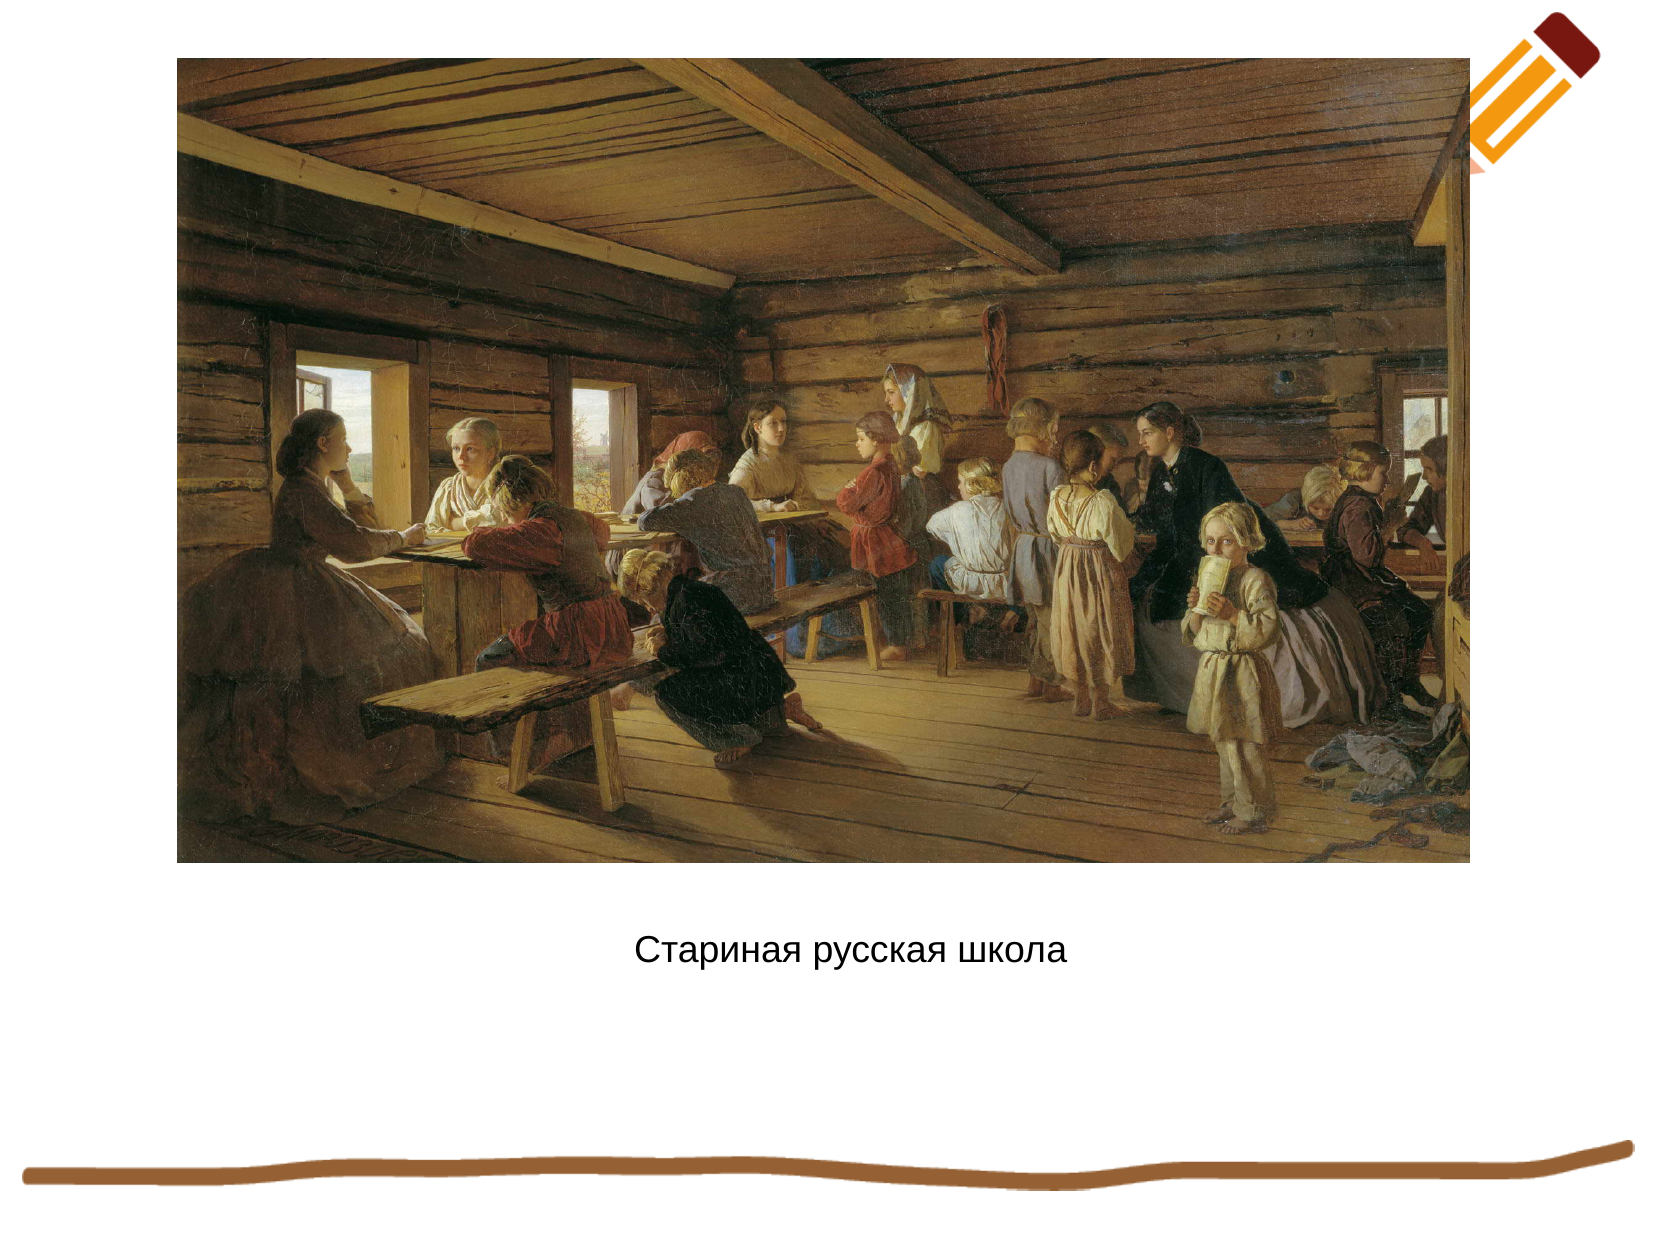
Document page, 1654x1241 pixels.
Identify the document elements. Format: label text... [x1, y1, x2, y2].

picture [22, 1140, 1635, 1191]
picture [177, 12, 1601, 863]
text_box Стариная русская школа [283, 921, 1264, 979]
